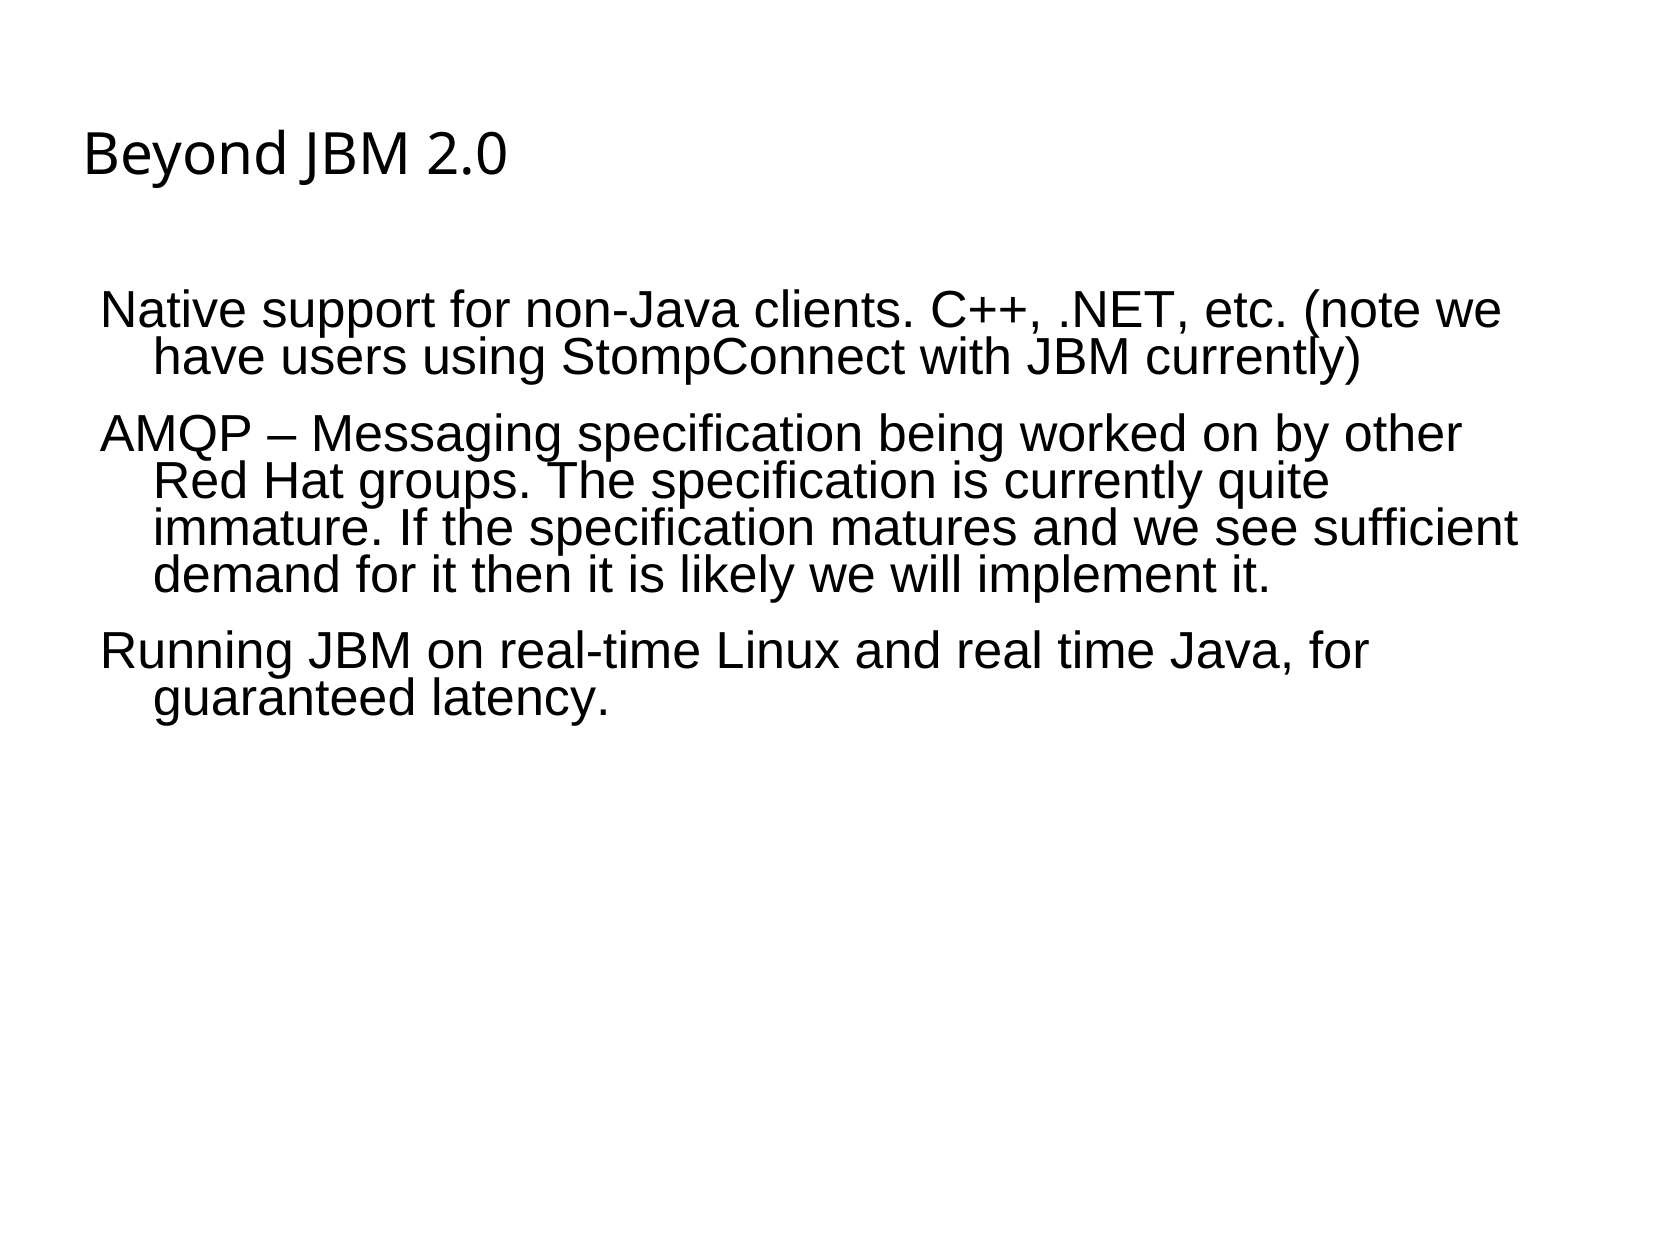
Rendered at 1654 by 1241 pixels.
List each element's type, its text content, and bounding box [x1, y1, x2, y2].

title Beyond JBM 2.0 [82, 56, 1571, 249]
list Native support for non-Java clients. C++, .NET, etc. (note we have users using StompConnect with JBM currently) AMQP – Messaging specification being worked on by other Red Hat groups. The specification is currently quite immature. If the specification matures and we see sufficient demand for it then it is likely we will implement it. Running JBM on real-time Linux and real time Java, for guaranteed latency. [82, 290, 1571, 1094]
